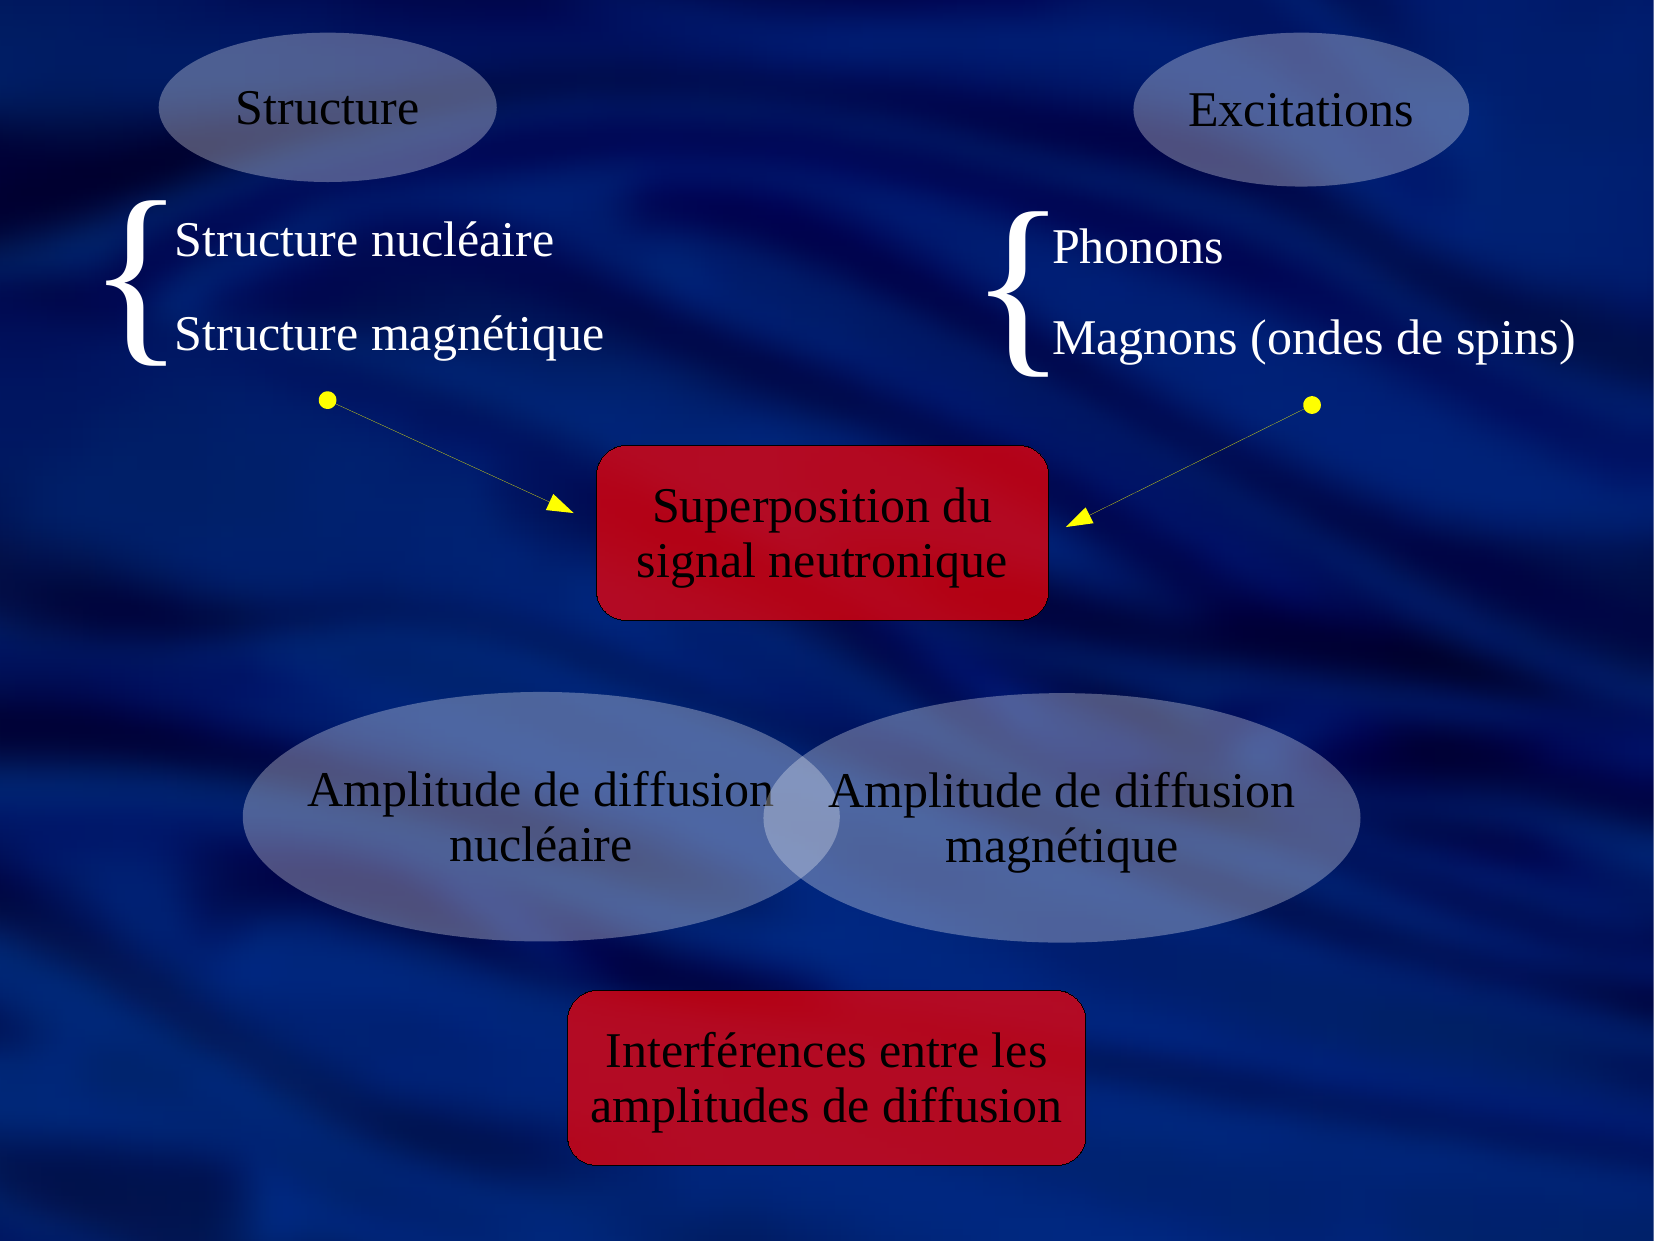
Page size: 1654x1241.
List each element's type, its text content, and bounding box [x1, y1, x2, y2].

text_box Structure magnétique [192, 305, 605, 361]
text_box Superposition du signal neutronique [596, 445, 1049, 621]
text_box Magnons (ondes de spins) [1073, 310, 1577, 366]
text_box Amplitude de diffusion magnétique [763, 693, 1361, 943]
text_box Phonons [1073, 219, 1225, 275]
text_box Excitations [1133, 32, 1470, 187]
text_box Interférences entre les amplitudes de diffusion [567, 990, 1086, 1166]
text_box Structure nucléaire [192, 212, 556, 268]
picture [0, 0, 1654, 1241]
text_box Amplitude de diffusion nucléaire [242, 691, 802, 942]
text_box { [88, 160, 192, 397]
text_box Structure [158, 32, 497, 183]
text_box { [970, 172, 1073, 409]
